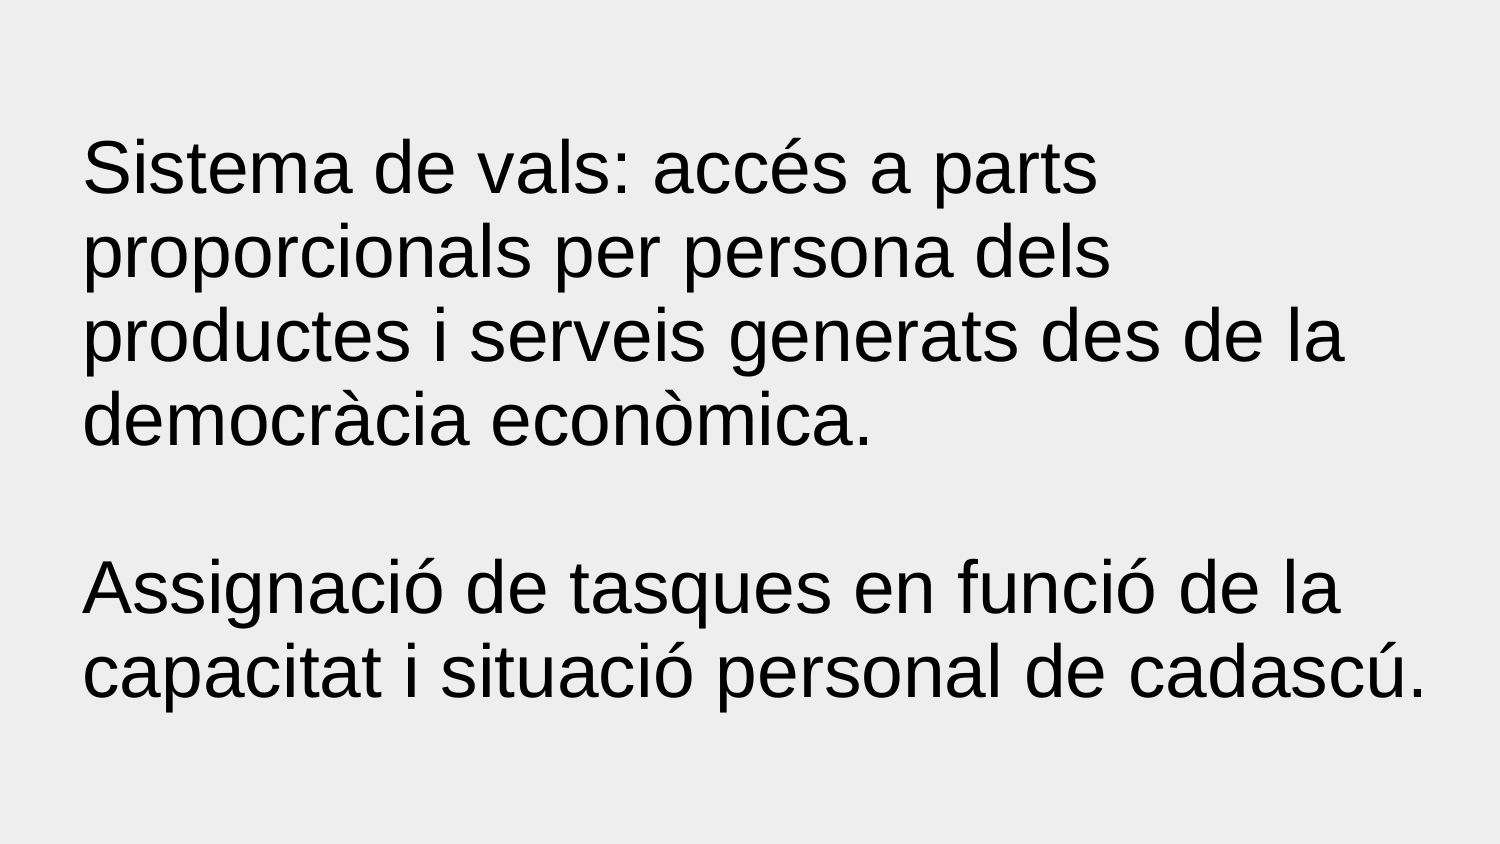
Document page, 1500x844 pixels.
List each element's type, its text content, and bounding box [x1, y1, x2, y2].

text_box Sistema de vals: accés a parts proporcionals per persona dels productes i serveis generats des de la democràcia econòmica. Assignació de tasques en funció de la capacitat i situació personal de cadascú. [67, 118, 1453, 844]
